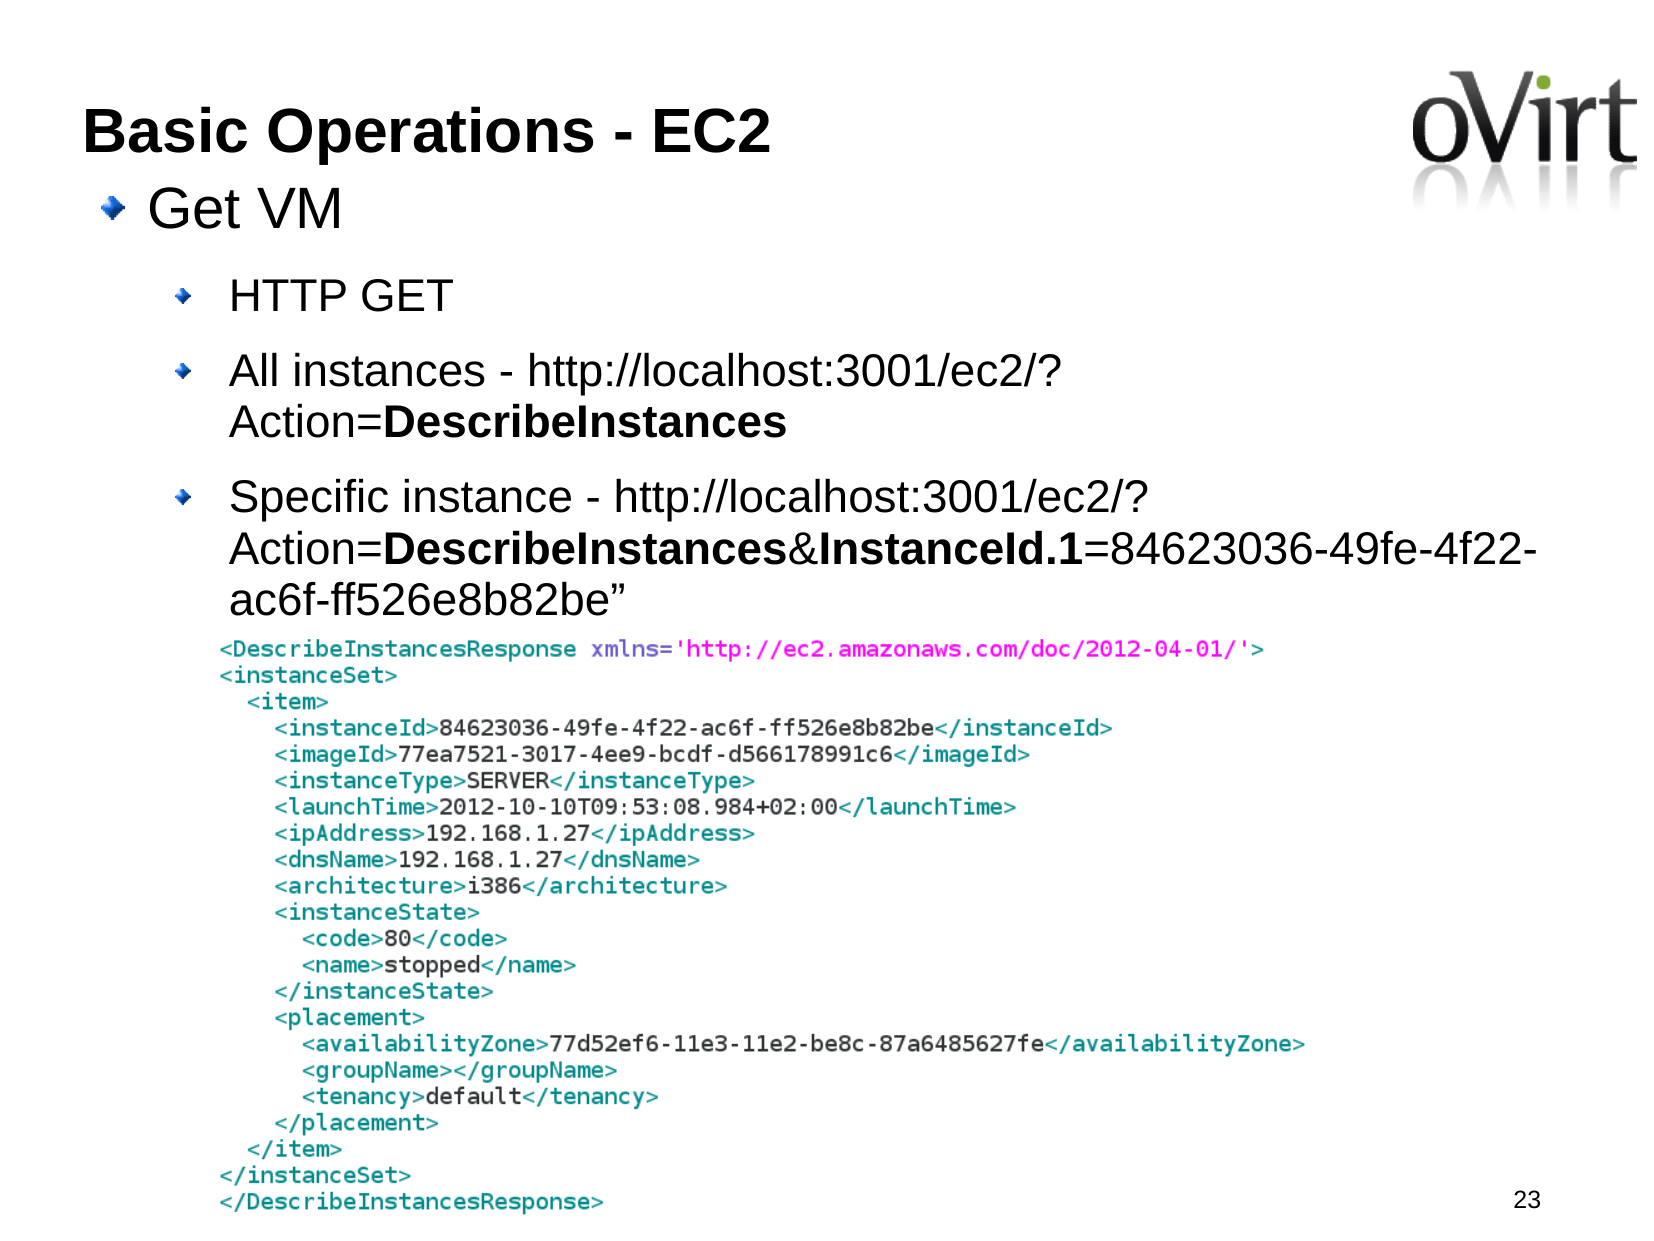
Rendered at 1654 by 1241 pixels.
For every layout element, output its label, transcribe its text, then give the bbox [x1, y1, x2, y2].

title Basic Operations - EC2 [82, 37, 1303, 226]
picture [218, 638, 1322, 1217]
list Get VM HTTP GET All instances - http://localhost:3001/ec2/?Action=DescribeInstances Specific instance - http://localhost:3001/ec2/?Action=DescribeInstances&InstanceId.1=84623036-49fe-4f22-ac6f-ff526e8b82be” [86, 175, 1576, 970]
picture [1413, 63, 1637, 212]
